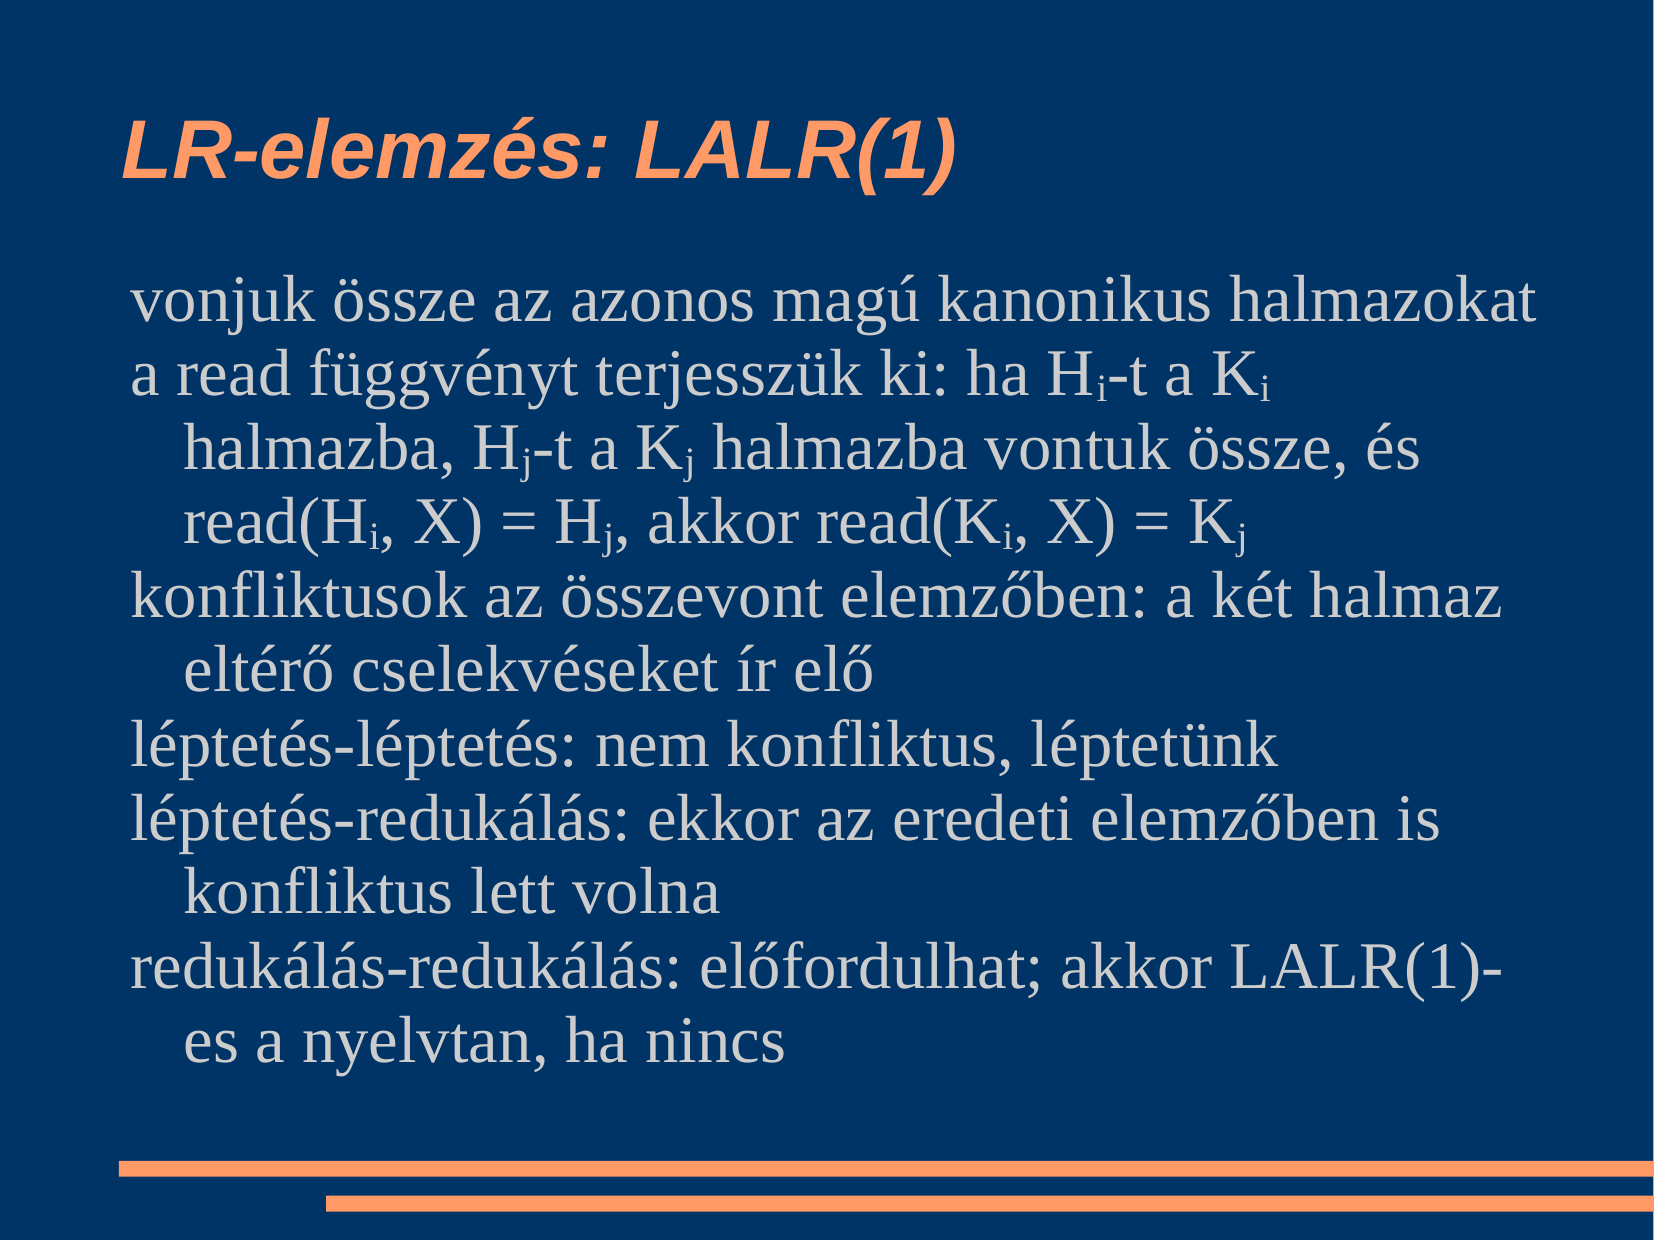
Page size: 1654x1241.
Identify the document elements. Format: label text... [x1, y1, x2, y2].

title LR-elemzés: LALR(1) [121, 46, 1534, 181]
subtitle vonjuk össze az azonos magú kanonikus halmazokat a read függvényt terjesszük ki: ha Hi-t a Ki halmazba, Hj-t a Kj halmazba vontuk össze, és read(Hi, X) = Hj, akkor read(Ki, X) = Kj konfliktusok az összevont elemzőben: a két halmaz eltérő cselekvéseket ír elő léptetés-léptetés: nem konfliktus, léptetünk léptetés-redukálás: ekkor az eredeti elemzőben is konfliktus lett volna redukálás-redukálás: előfordulhat; akkor LALR(1)-es a nyelvtan, ha nincs [112, 181, 1552, 1158]
